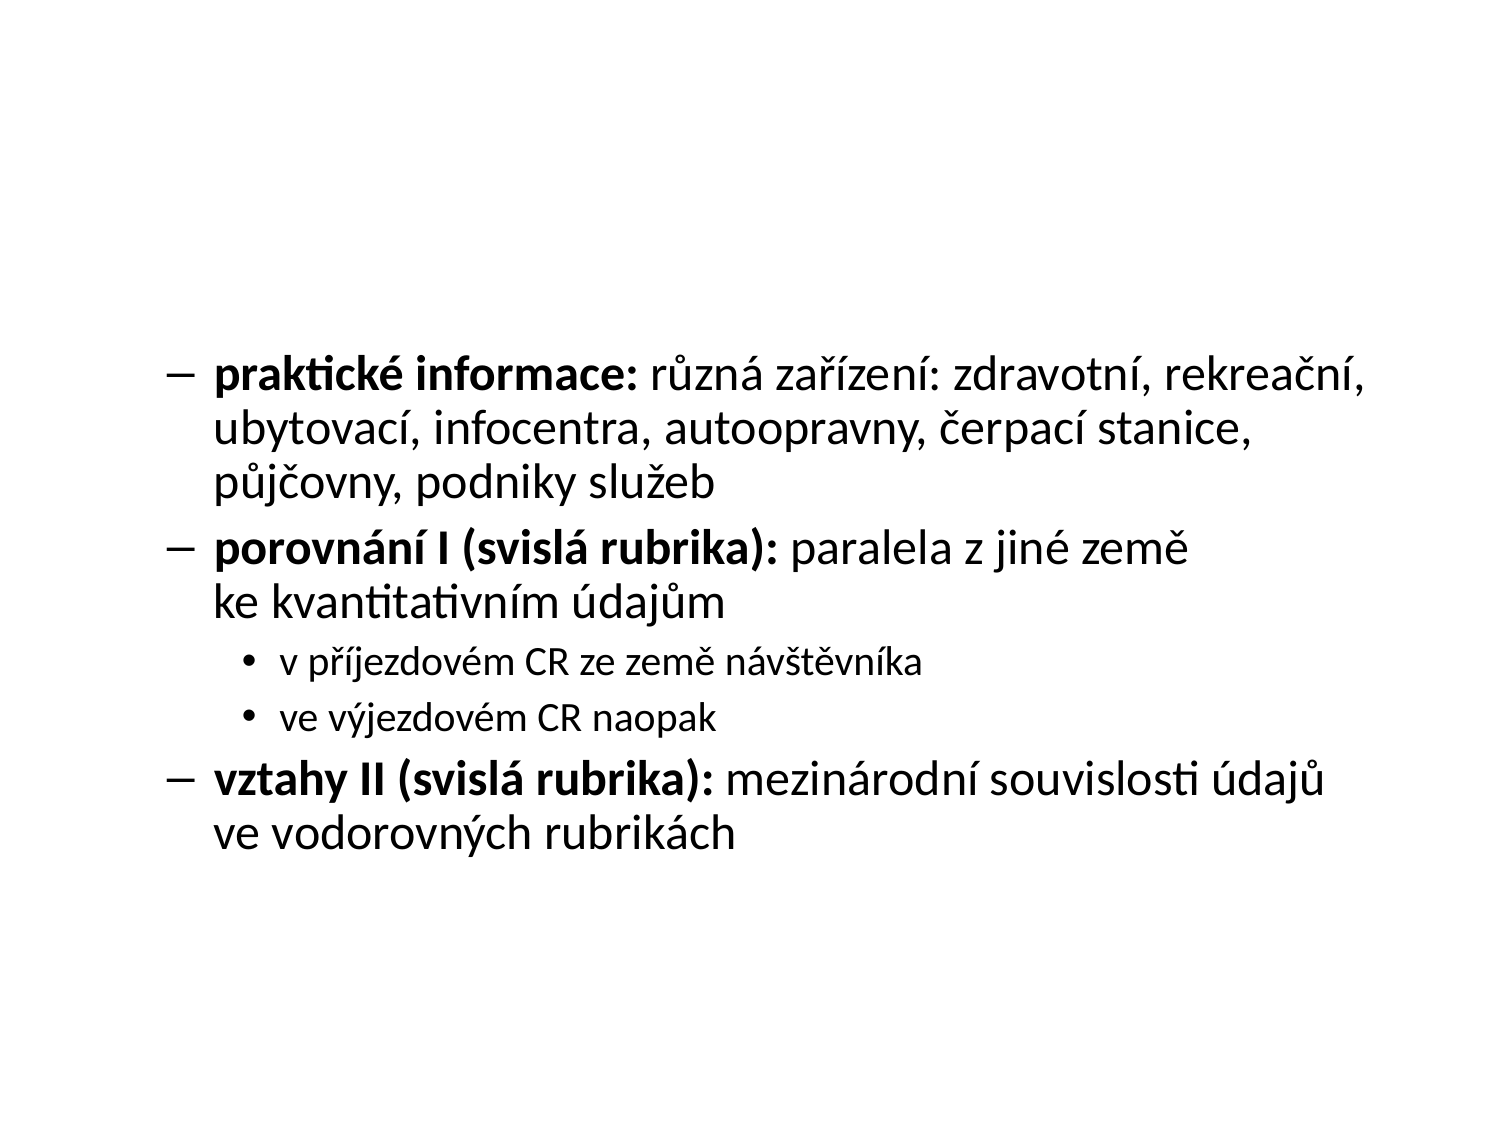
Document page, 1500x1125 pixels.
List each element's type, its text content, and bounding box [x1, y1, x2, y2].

list praktické informace: různá zařízení: zdravotní, rekreační, ubytovací, infocentra, autoopravny, čerpací stanice, půjčovny, podniky služeb porovnání I (svislá rubrika): paralela z jiné země ke kvantitativním údajům v příjezdovém CR ze země návštěvníka ve výjezdovém CR naopak vztahy II (svislá rubrika): mezinárodní souvislosti údajů ve vodorovných rubrikách [76, 267, 1427, 1010]
